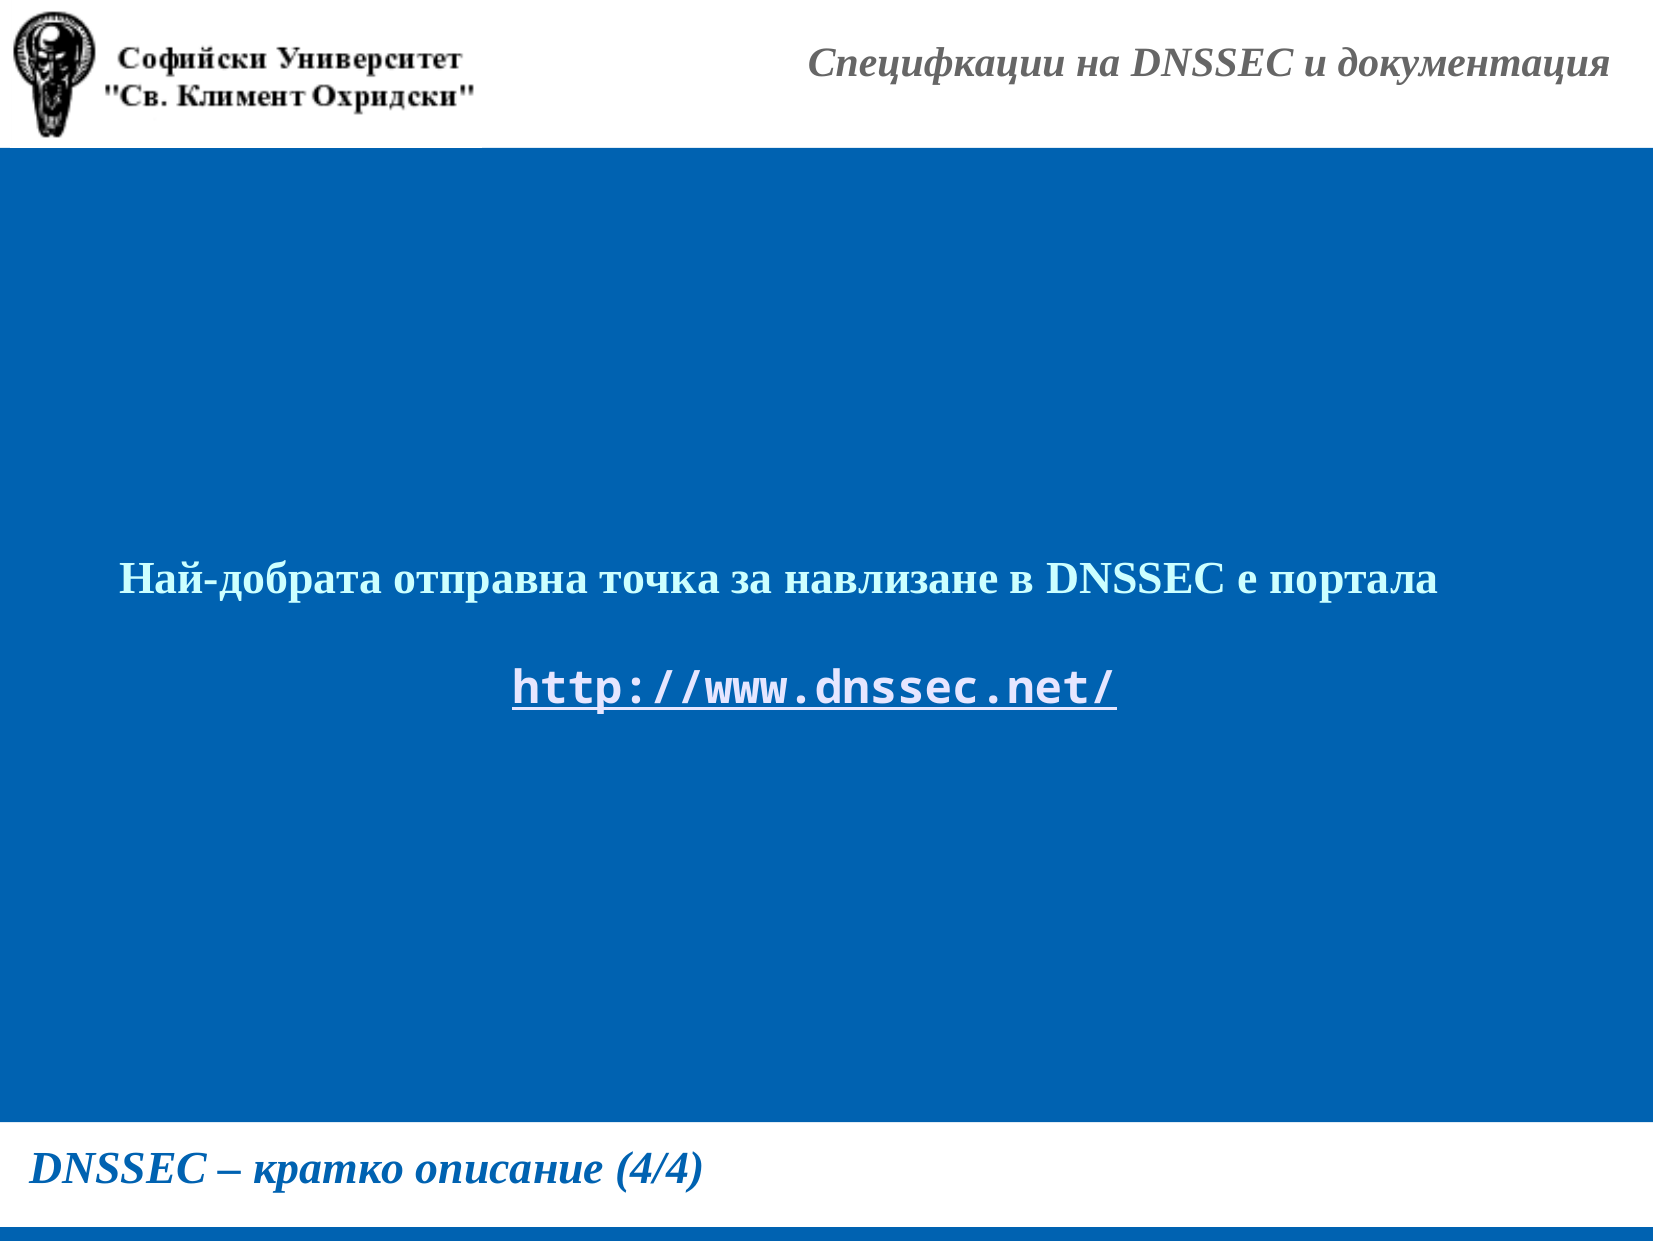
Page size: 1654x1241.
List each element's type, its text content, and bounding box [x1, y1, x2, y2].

picture [10, 0, 482, 148]
text_box Най-добрата отправна точка за навлизане в DNSSEC е портала http://www.dnssec.net/ [0, 147, 1653, 1123]
text_box DNSSEC – кратко описание (4/4) [29, 1143, 710, 1211]
title Специфкации на DNSSEC и документация [767, 2, 1652, 122]
